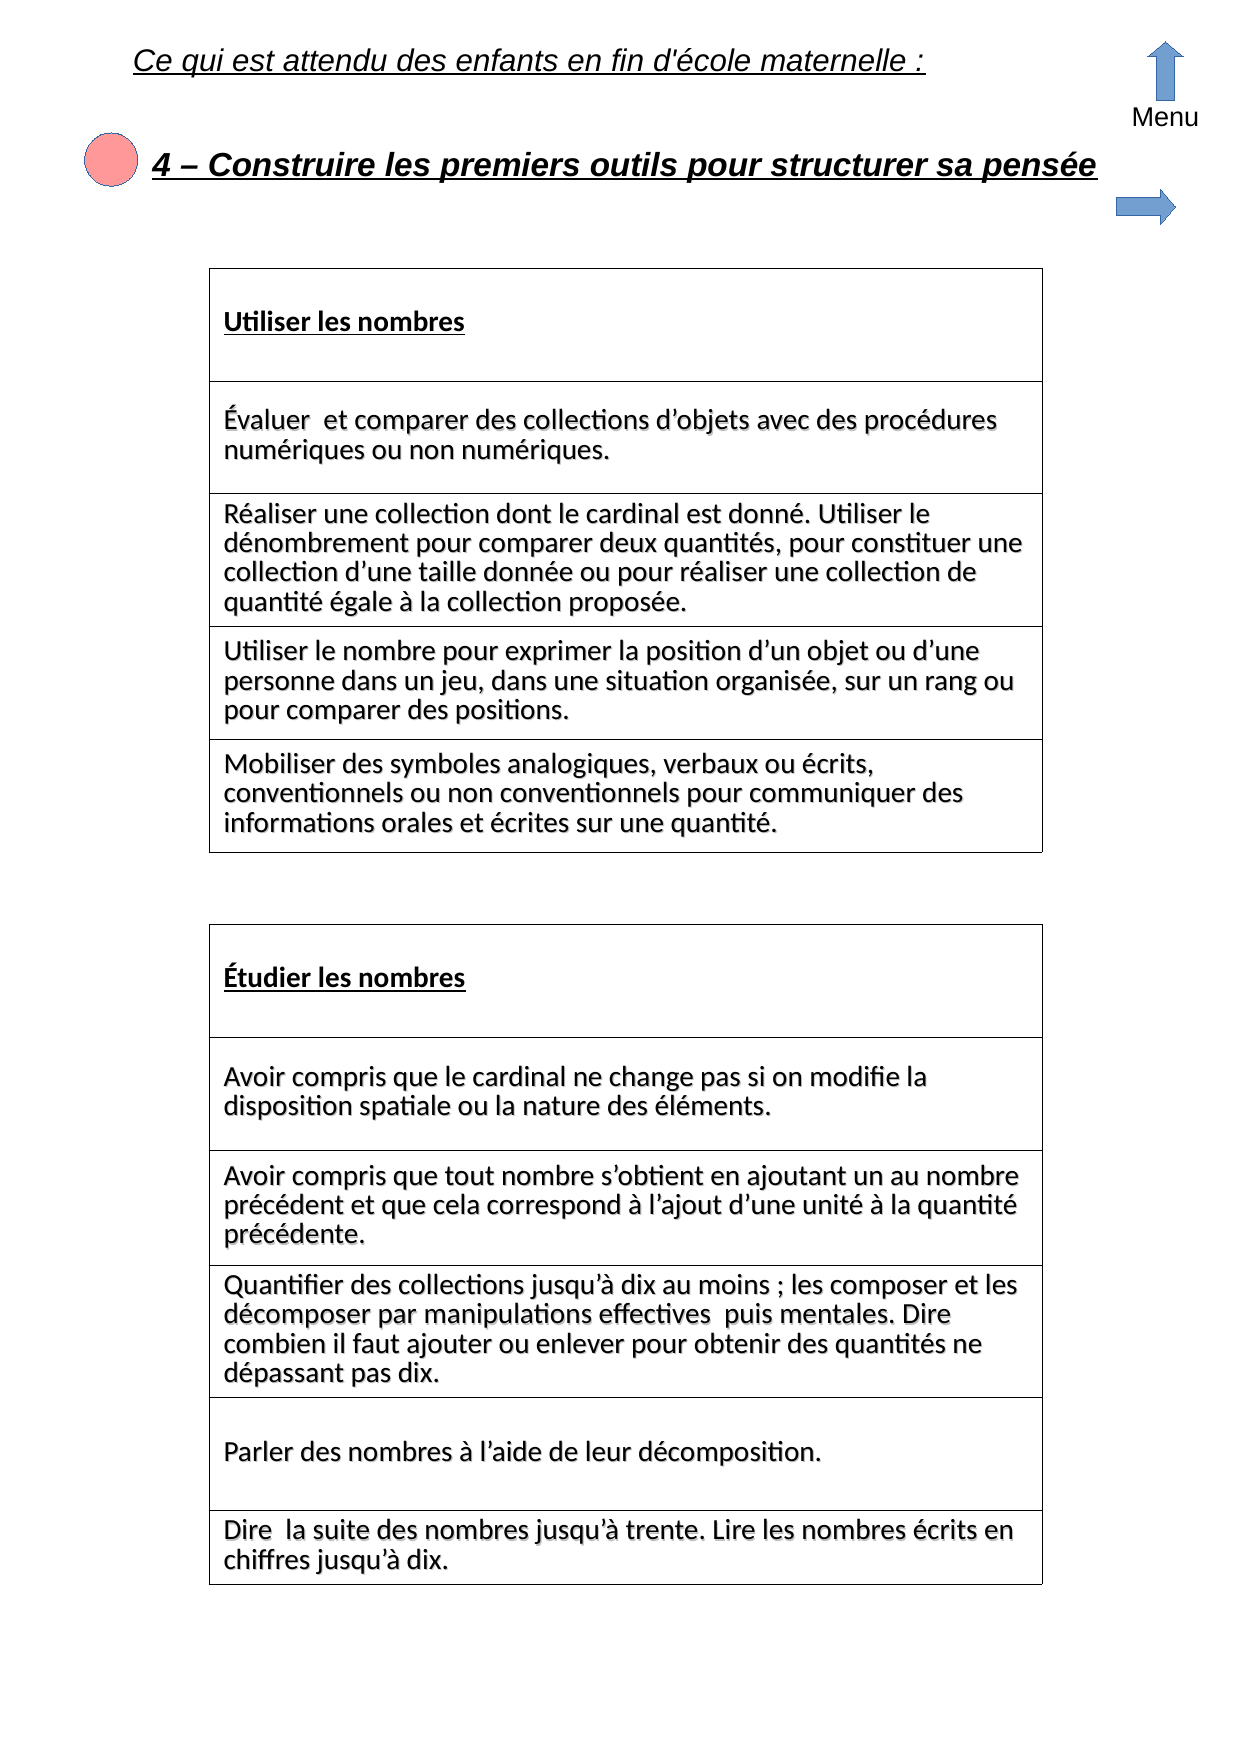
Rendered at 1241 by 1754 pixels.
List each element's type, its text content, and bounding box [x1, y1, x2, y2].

table_cell Parler des nombres à l’aide de leur décomposition. [210, 1398, 1042, 1510]
table_cell Mobiliser des symboles analogiques, verbaux ou écrits, conventionnels ou non conventionnels pour communiquer des informations orales et écrites sur une quantité. [210, 740, 1042, 852]
text_box Ce qui est attendu des enfants en fin d'école maternelle : [118, 35, 1028, 85]
table_cell Évaluer et comparer des collections d’objets avec des procédures numériques ou non numériques. [210, 382, 1042, 493]
text_box Menu [1147, 41, 1184, 101]
table_cell Réaliser une collection dont le cardinal est donné. Utiliser le dénombrement pour comparer deux quantités, pour constituer une collection d’une taille donnée ou pour réaliser une collection de quantité égale à la collection proposée. [210, 494, 1042, 626]
table_header Utiliser les nombres [210, 269, 1042, 381]
text_box 4 – Construire les premiers outils pour structurer sa pensée [137, 138, 1205, 213]
table_cell Quantifier des collections jusqu’à dix au moins ; les composer et les décomposer par manipulations effectives puis mentales. Dire combien il faut ajouter ou enlever pour obtenir des quantités ne dépassant pas dix. [210, 1266, 1042, 1397]
table_cell Dire la suite des nombres jusqu’à trente. Lire les nombres écrits en chiffres jusqu’à dix. [210, 1511, 1042, 1584]
table_cell Utiliser le nombre pour exprimer la position d’un objet ou d’une personne dans un jeu, dans une situation organisée, sur un rang ou pour comparer des positions. [210, 627, 1042, 739]
text_box [1116, 189, 1176, 225]
table_cell Avoir compris que le cardinal ne change pas si on modifie la disposition spatiale ou la nature des éléments. [210, 1038, 1042, 1150]
table_header Étudier les nombres [210, 925, 1042, 1037]
text_box [84, 132, 138, 187]
table_cell Avoir compris que tout nombre s’obtient en ajoutant un au nombre précédent et que cela correspond à l’ajout d’une unité à la quantité précédente. [210, 1151, 1042, 1265]
